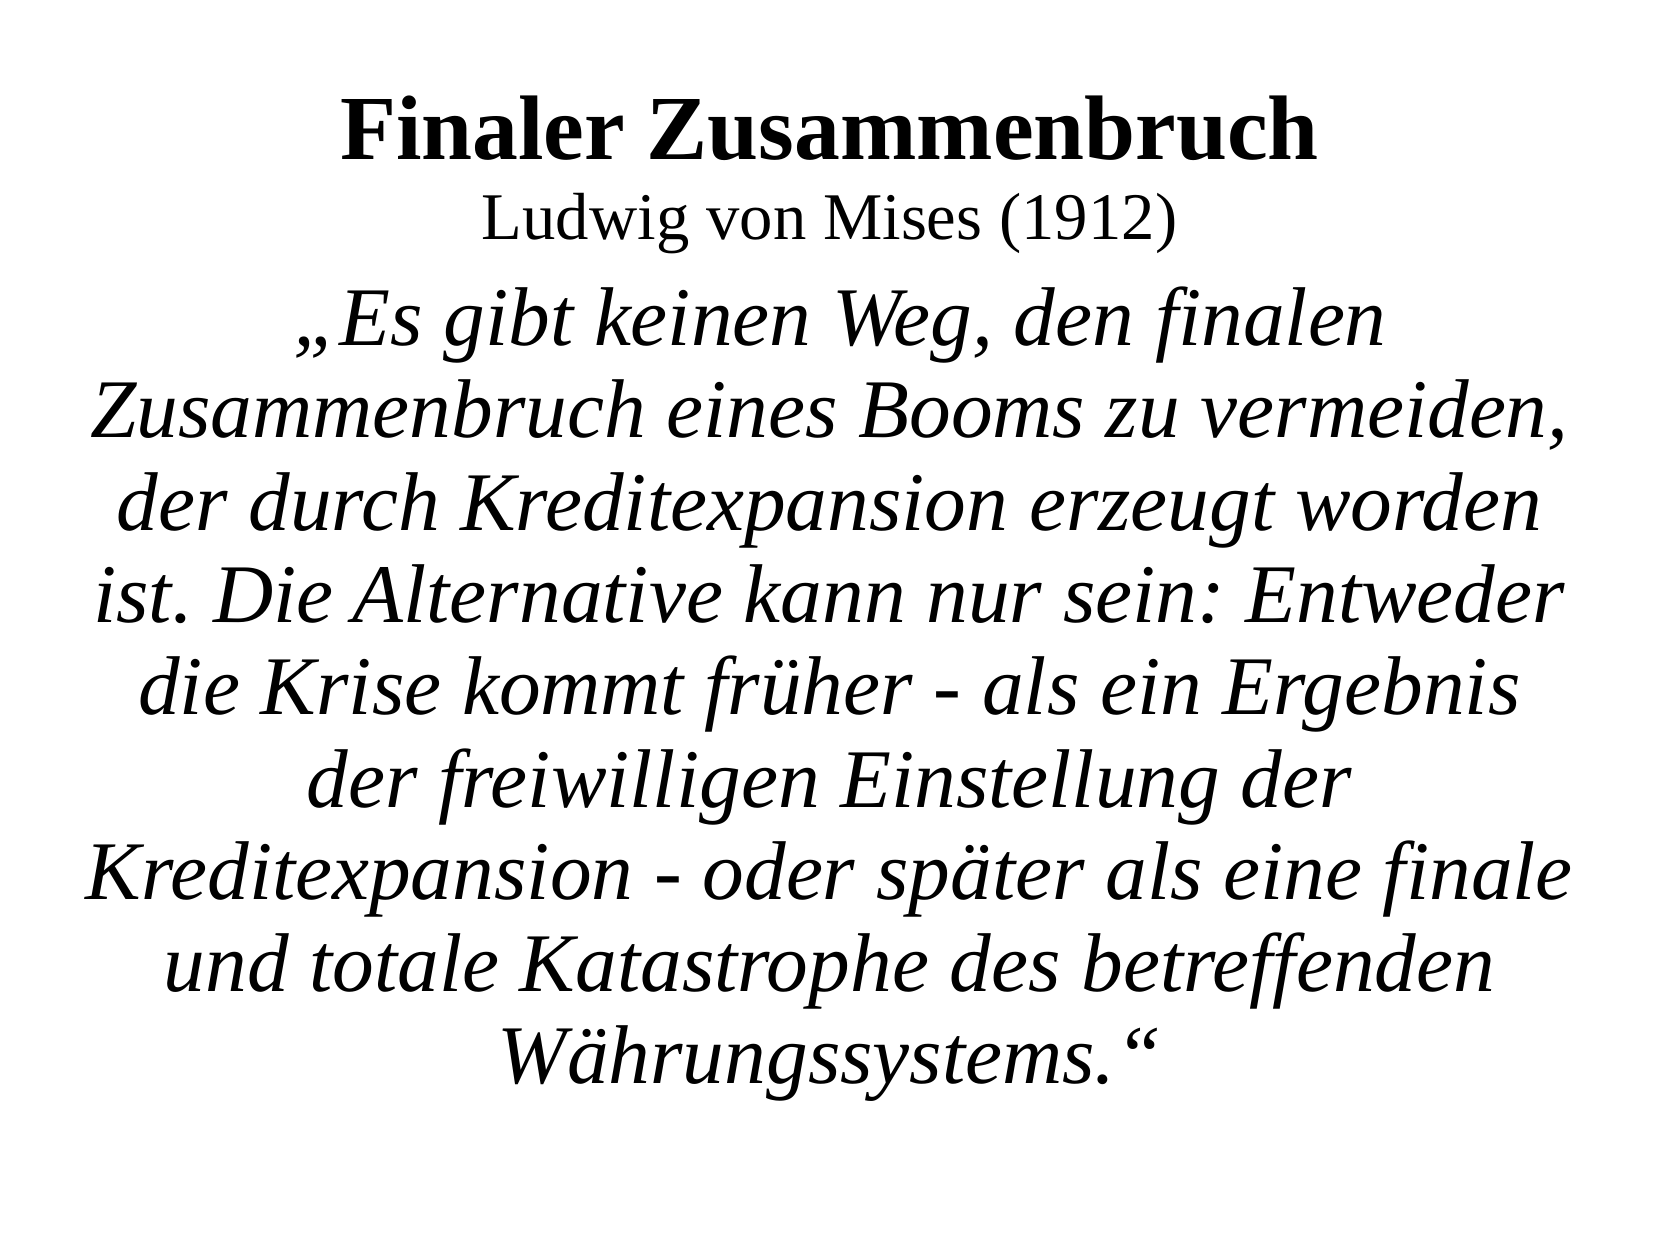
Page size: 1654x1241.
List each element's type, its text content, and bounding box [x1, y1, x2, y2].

text_box Finaler Zusammenbruch Ludwig von Mises (1912) „Es gibt keinen Weg, den finalen Zusammenbruch eines Booms zu vermeiden, der durch Kreditexpansion erzeugt worden ist. Die Alternative kann nur sein: Entweder die Krise kommt früher - als ein Ergebnis der freiwilligen Einstellung der Kreditexpansion - oder später als eine finale und totale Katastrophe des betreffenden Währungssystems.“ [70, 70, 1595, 1110]
